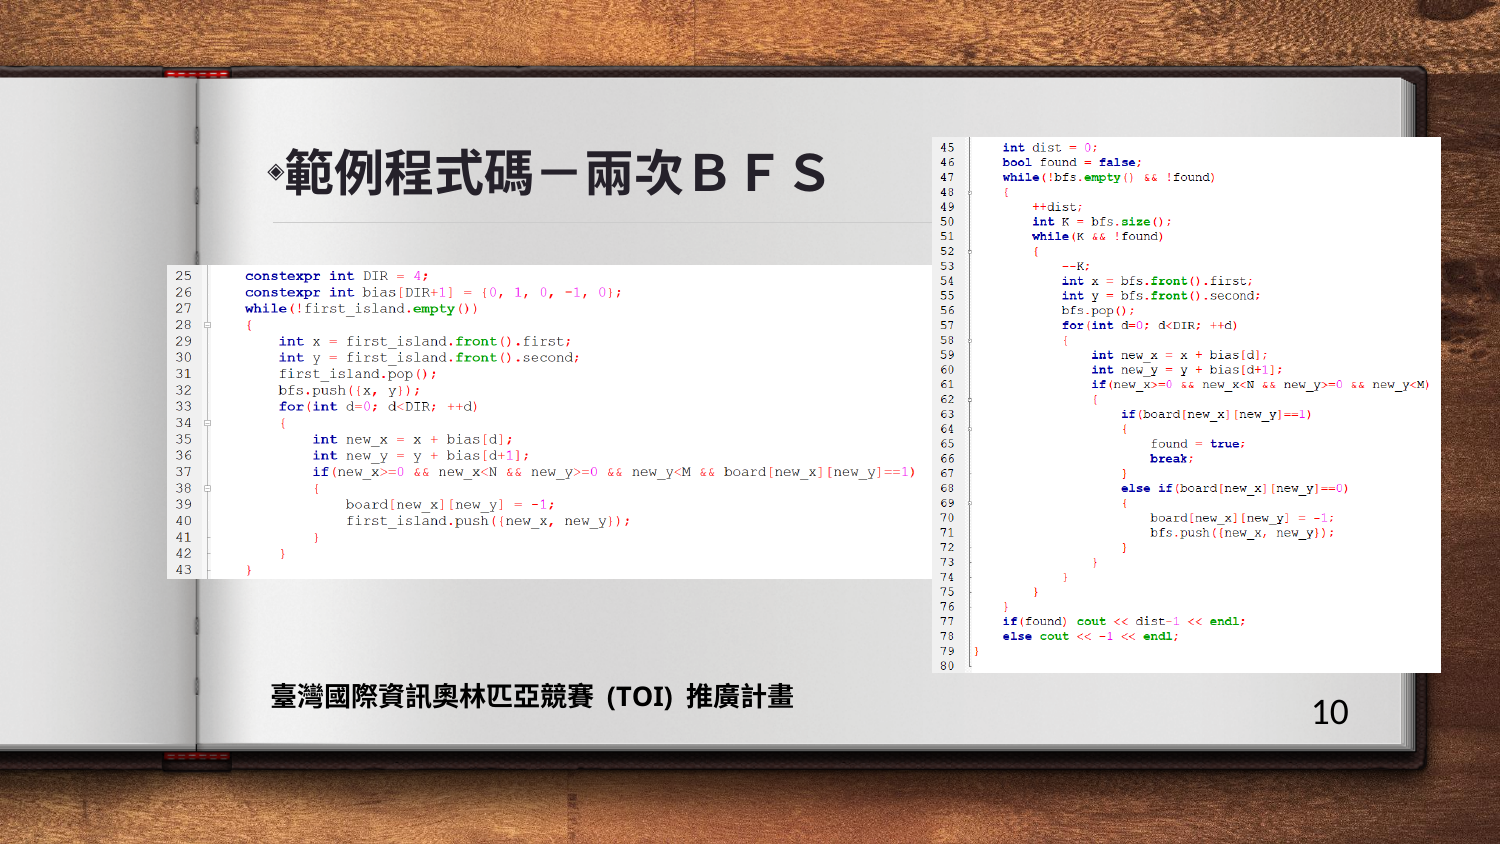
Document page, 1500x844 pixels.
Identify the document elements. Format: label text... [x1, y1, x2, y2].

text_box [1295, 673, 1386, 737]
list 範例程式碼－兩次ＢＦＳ [252, 126, 1194, 226]
picture [167, 137, 1441, 673]
